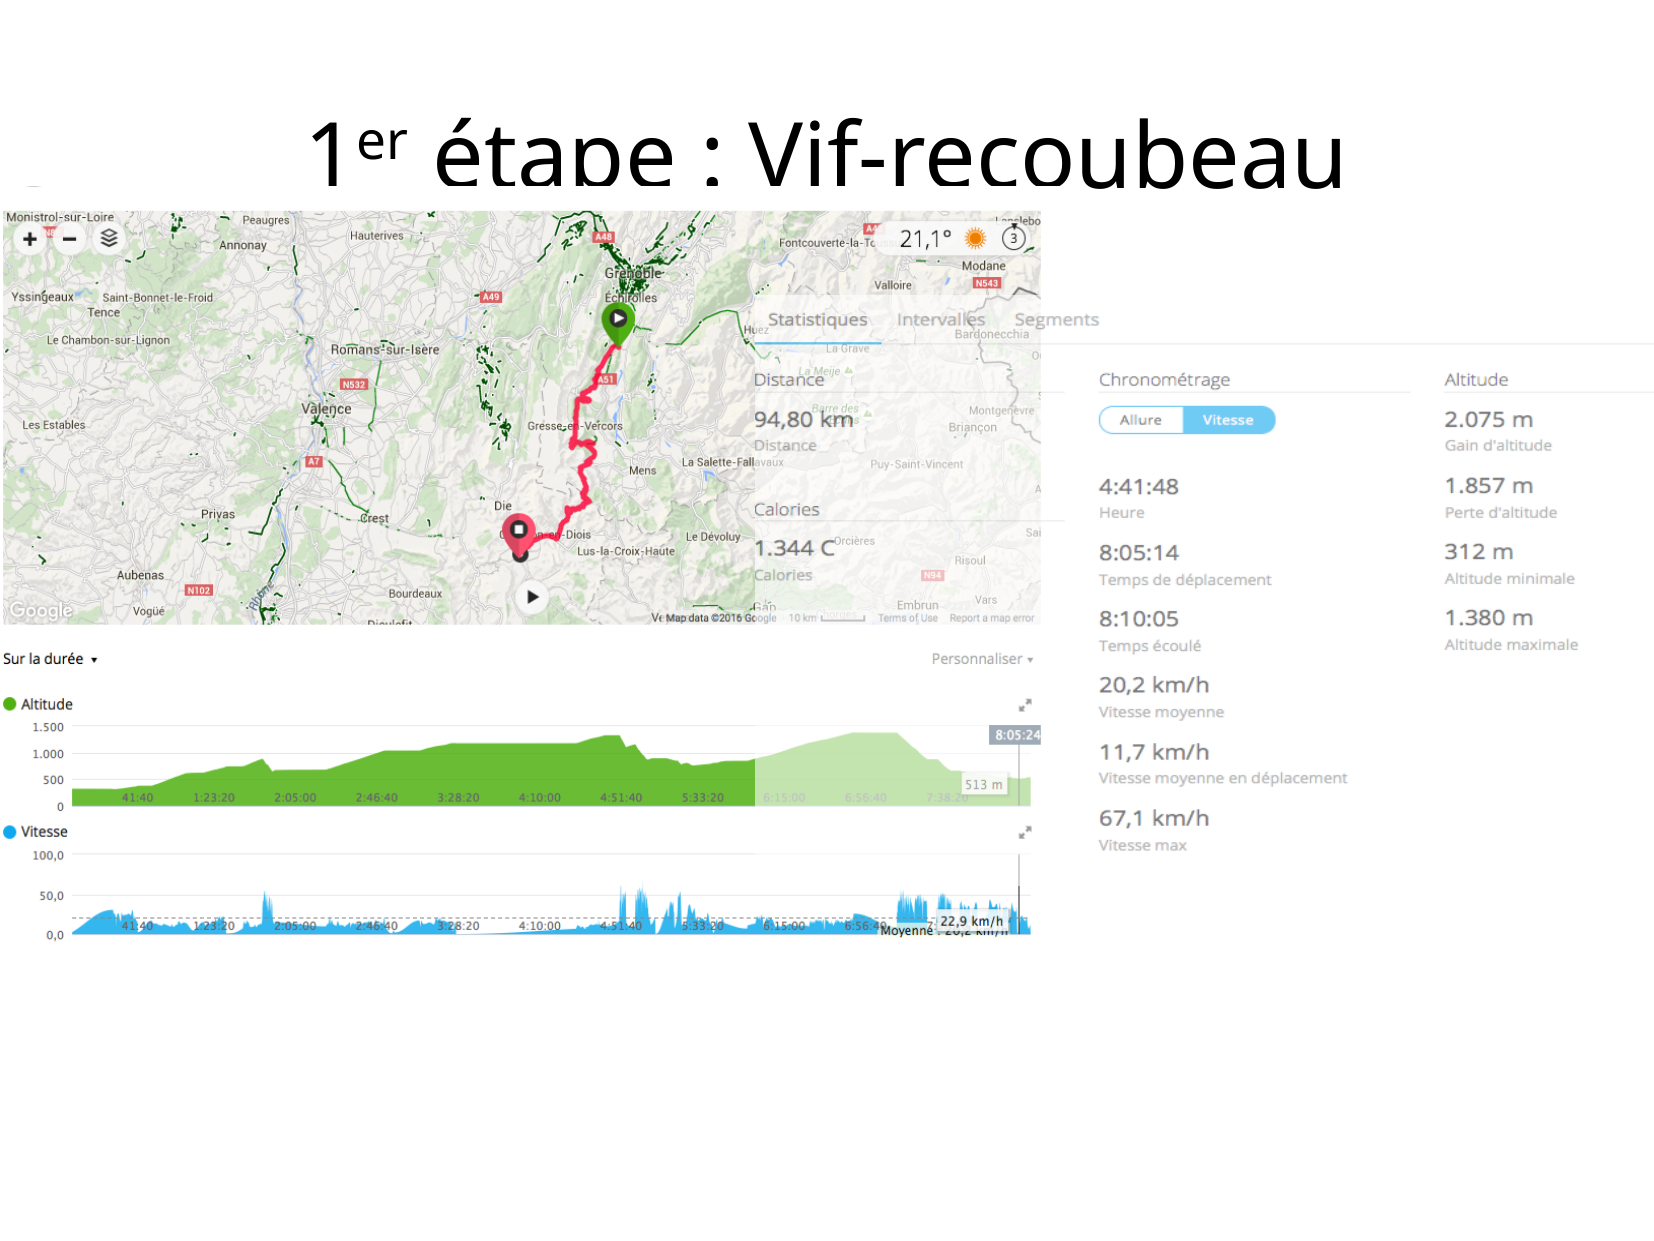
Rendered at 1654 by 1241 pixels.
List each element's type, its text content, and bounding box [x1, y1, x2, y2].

title 1er étape : Vif-recoubeau [82, 49, 1571, 257]
picture [0, 186, 1654, 962]
